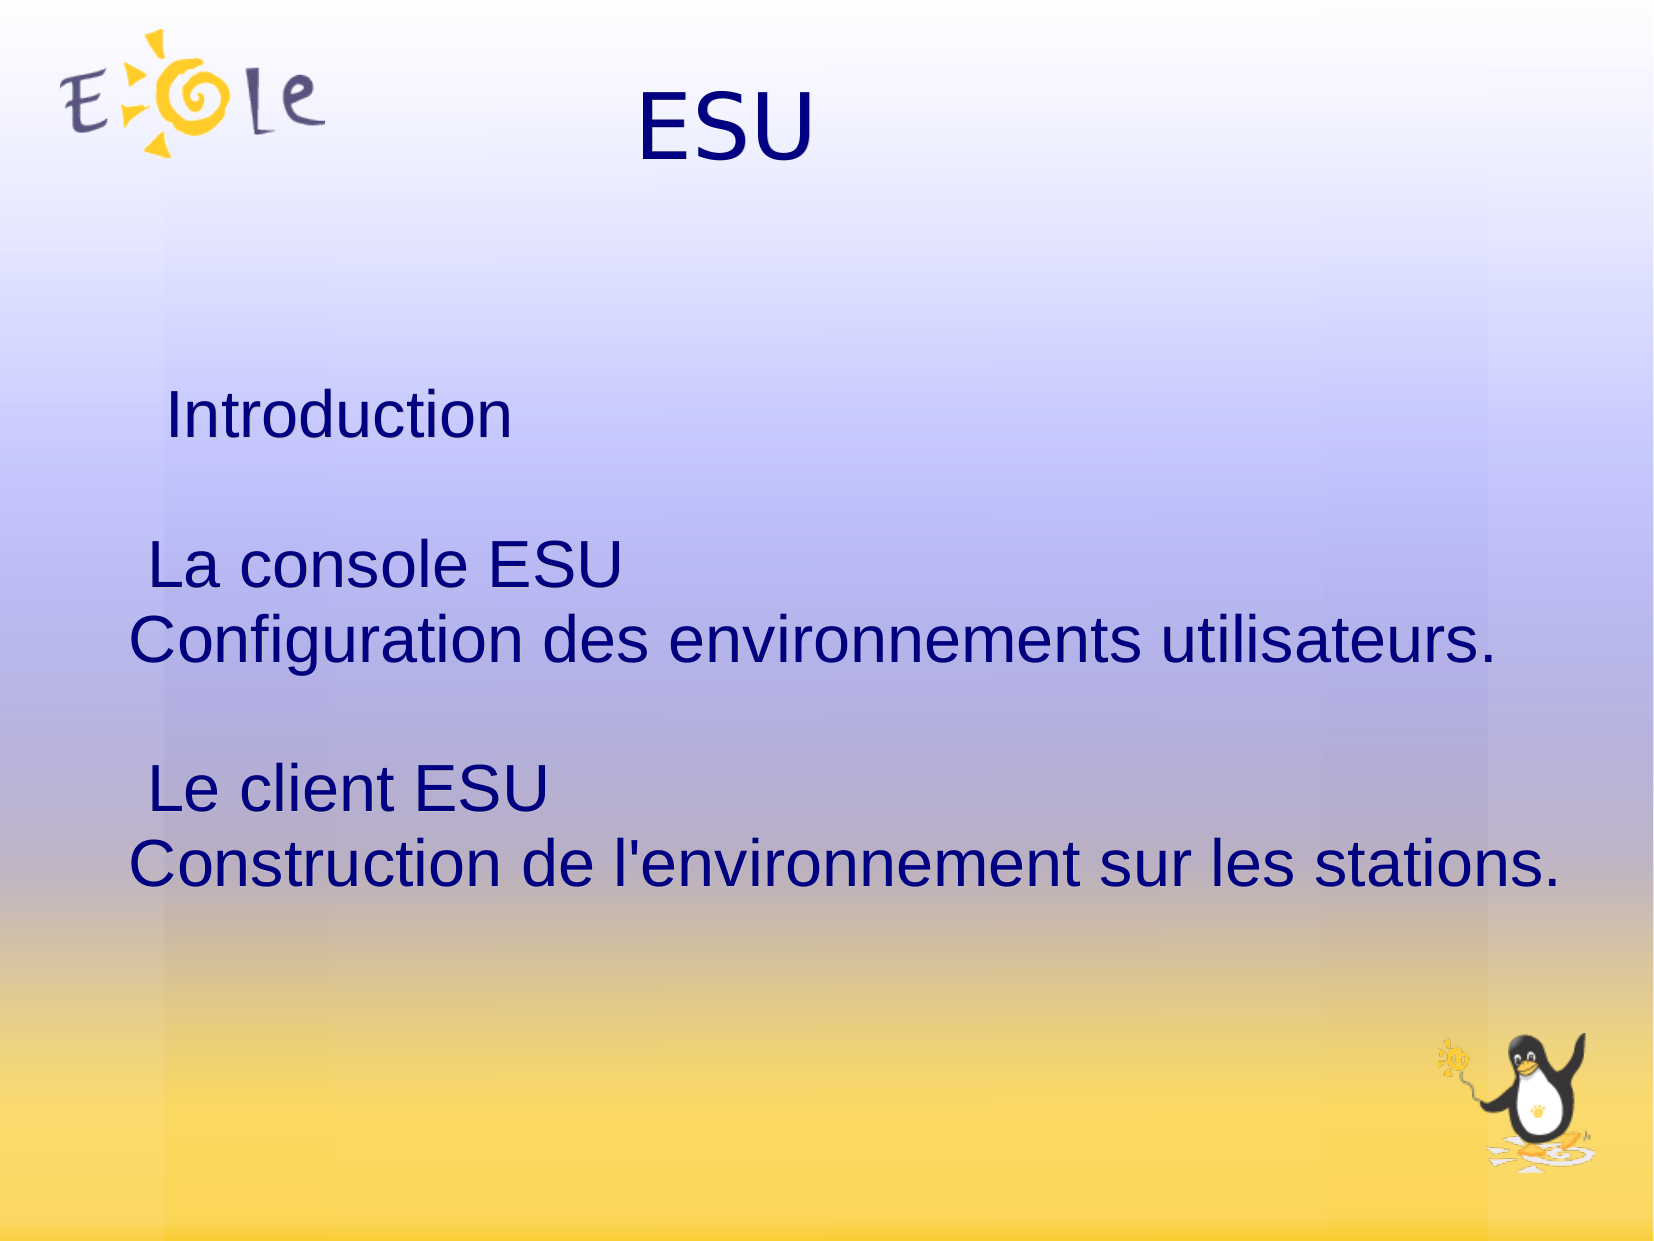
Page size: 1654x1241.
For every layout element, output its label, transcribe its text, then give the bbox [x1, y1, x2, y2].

text_box Introduction La console ESU Configuration des environnements utilisateurs. Le client ESU Construction de l'environnement sur les stations. [113, 295, 1595, 1128]
text_box ESU [620, 88, 788, 180]
picture [0, 0, 1654, 1241]
